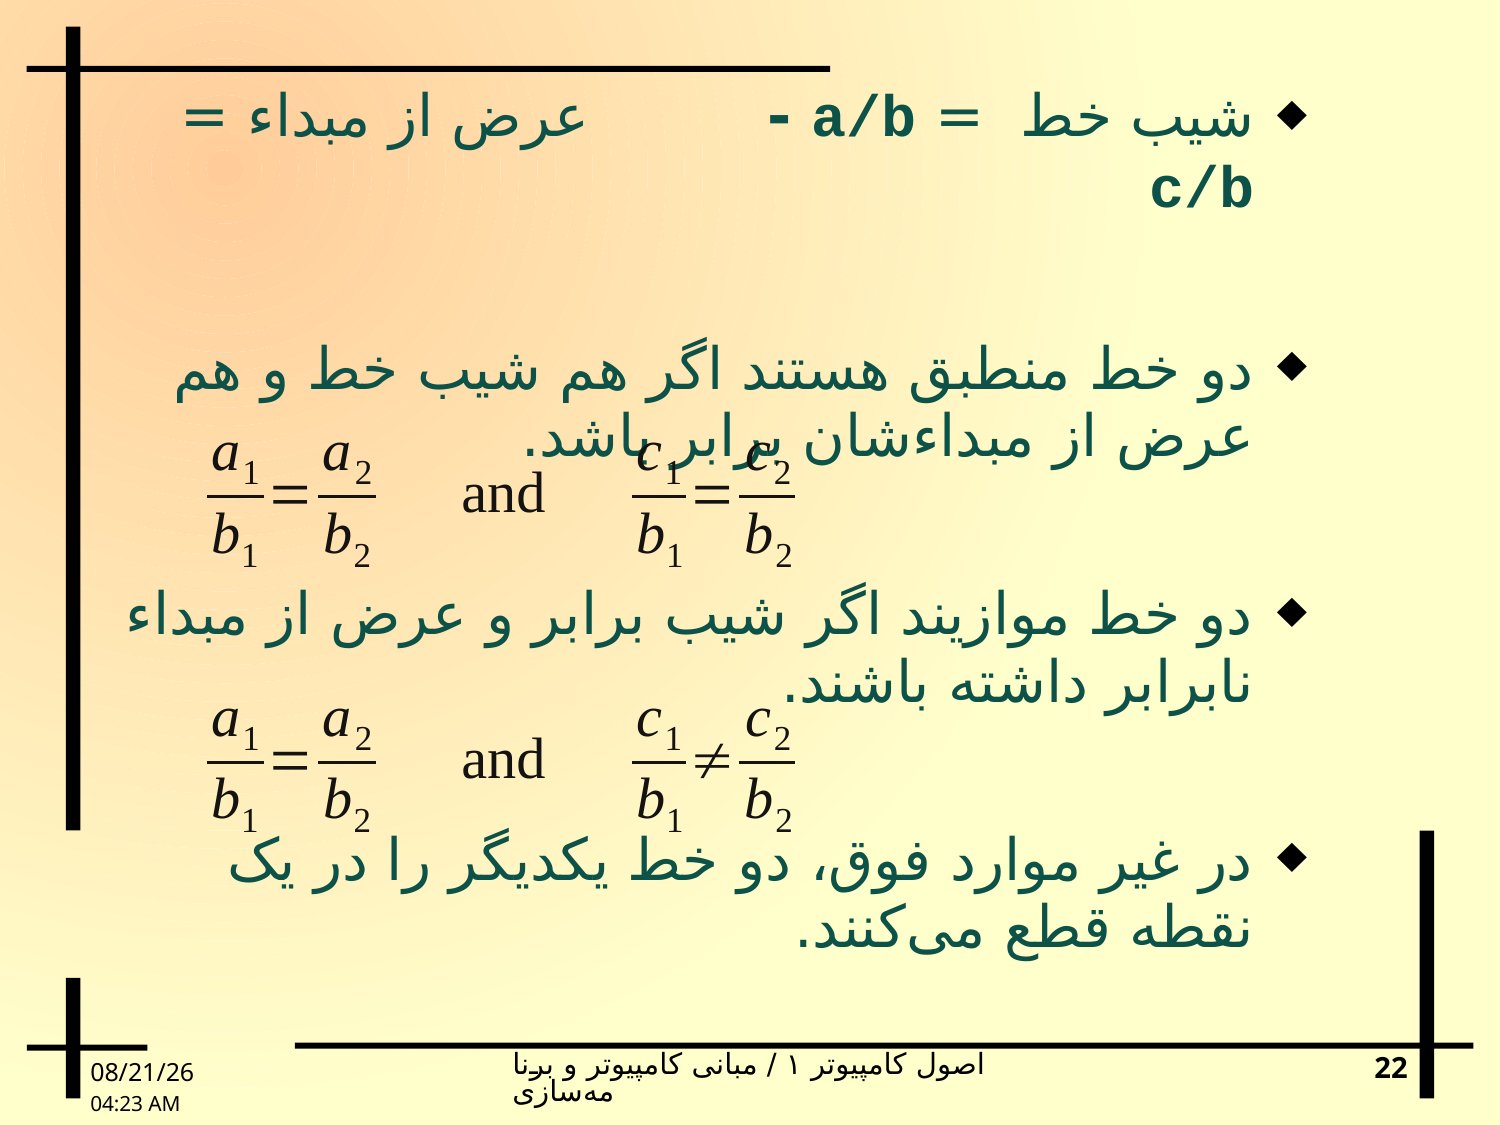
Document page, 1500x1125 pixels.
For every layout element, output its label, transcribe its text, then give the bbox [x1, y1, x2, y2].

chart [197, 418, 805, 574]
list شیب خط = a/b - عرض از مبداء = c/b دو خط منطبق هستند اگر هم شیب خط و هم عرض از مبداءشان برابر باشد. دو خط موازیند اگر شیب برابر و عرض از مبداء نابرابر داشته باشند. در غیر موارد فوق، دو خط یکدیگر را در یک نقطه قطع می‌کنند. [112, 82, 1379, 1050]
chart [197, 684, 805, 840]
